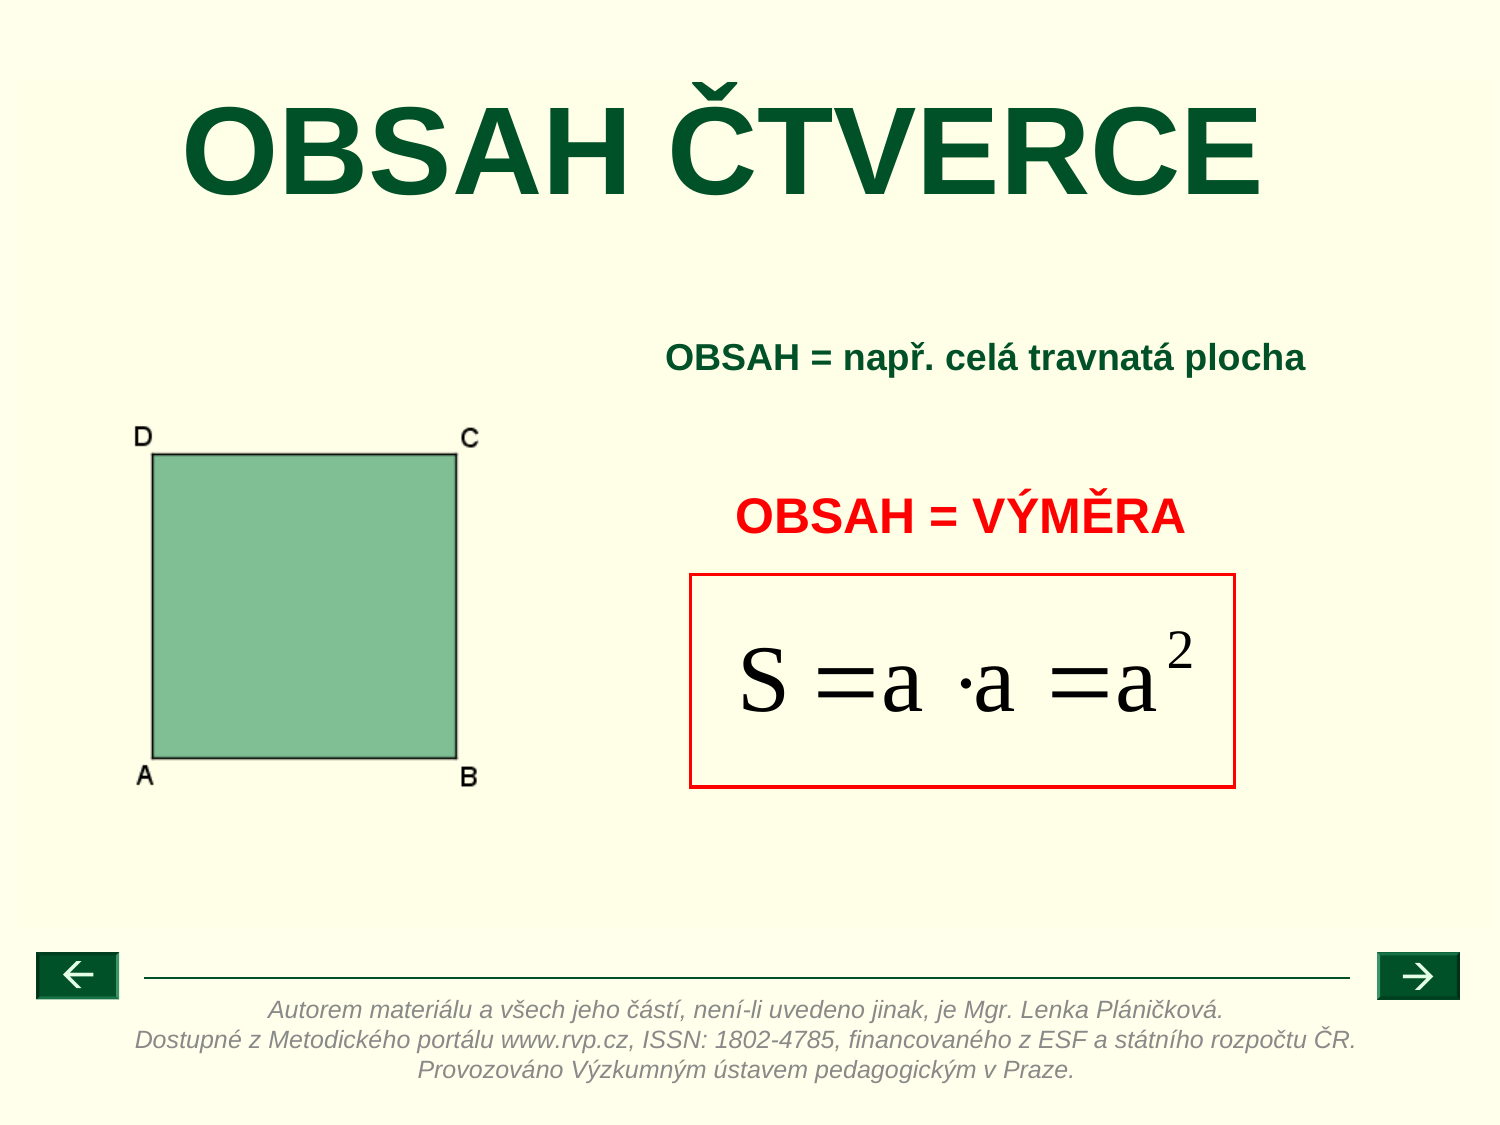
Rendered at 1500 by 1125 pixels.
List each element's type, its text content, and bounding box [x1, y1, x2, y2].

text_box Autorem materiálu a všech jeho částí, není-li uvedeno jinak, je Mgr. Lenka Pláničková. Dostupné z Metodického portálu www.rvp.cz, ISSN: 1802-4785, financovaného z ESF a státního rozpočtu ČR. Provozováno Výzkumným ústavem pedagogickým v Praze. [40, 997, 1454, 1080]
text_box OBSAH = např. celá travnatá plocha [650, 325, 1355, 386]
text_box  [1381, 956, 1456, 996]
text_box OBSAH = VÝMĚRA [720, 475, 1270, 552]
text_box  [40, 956, 116, 996]
chart [727, 608, 1212, 736]
picture [17, 80, 1494, 928]
title OBSAH ČTVERCE [73, 57, 1373, 233]
